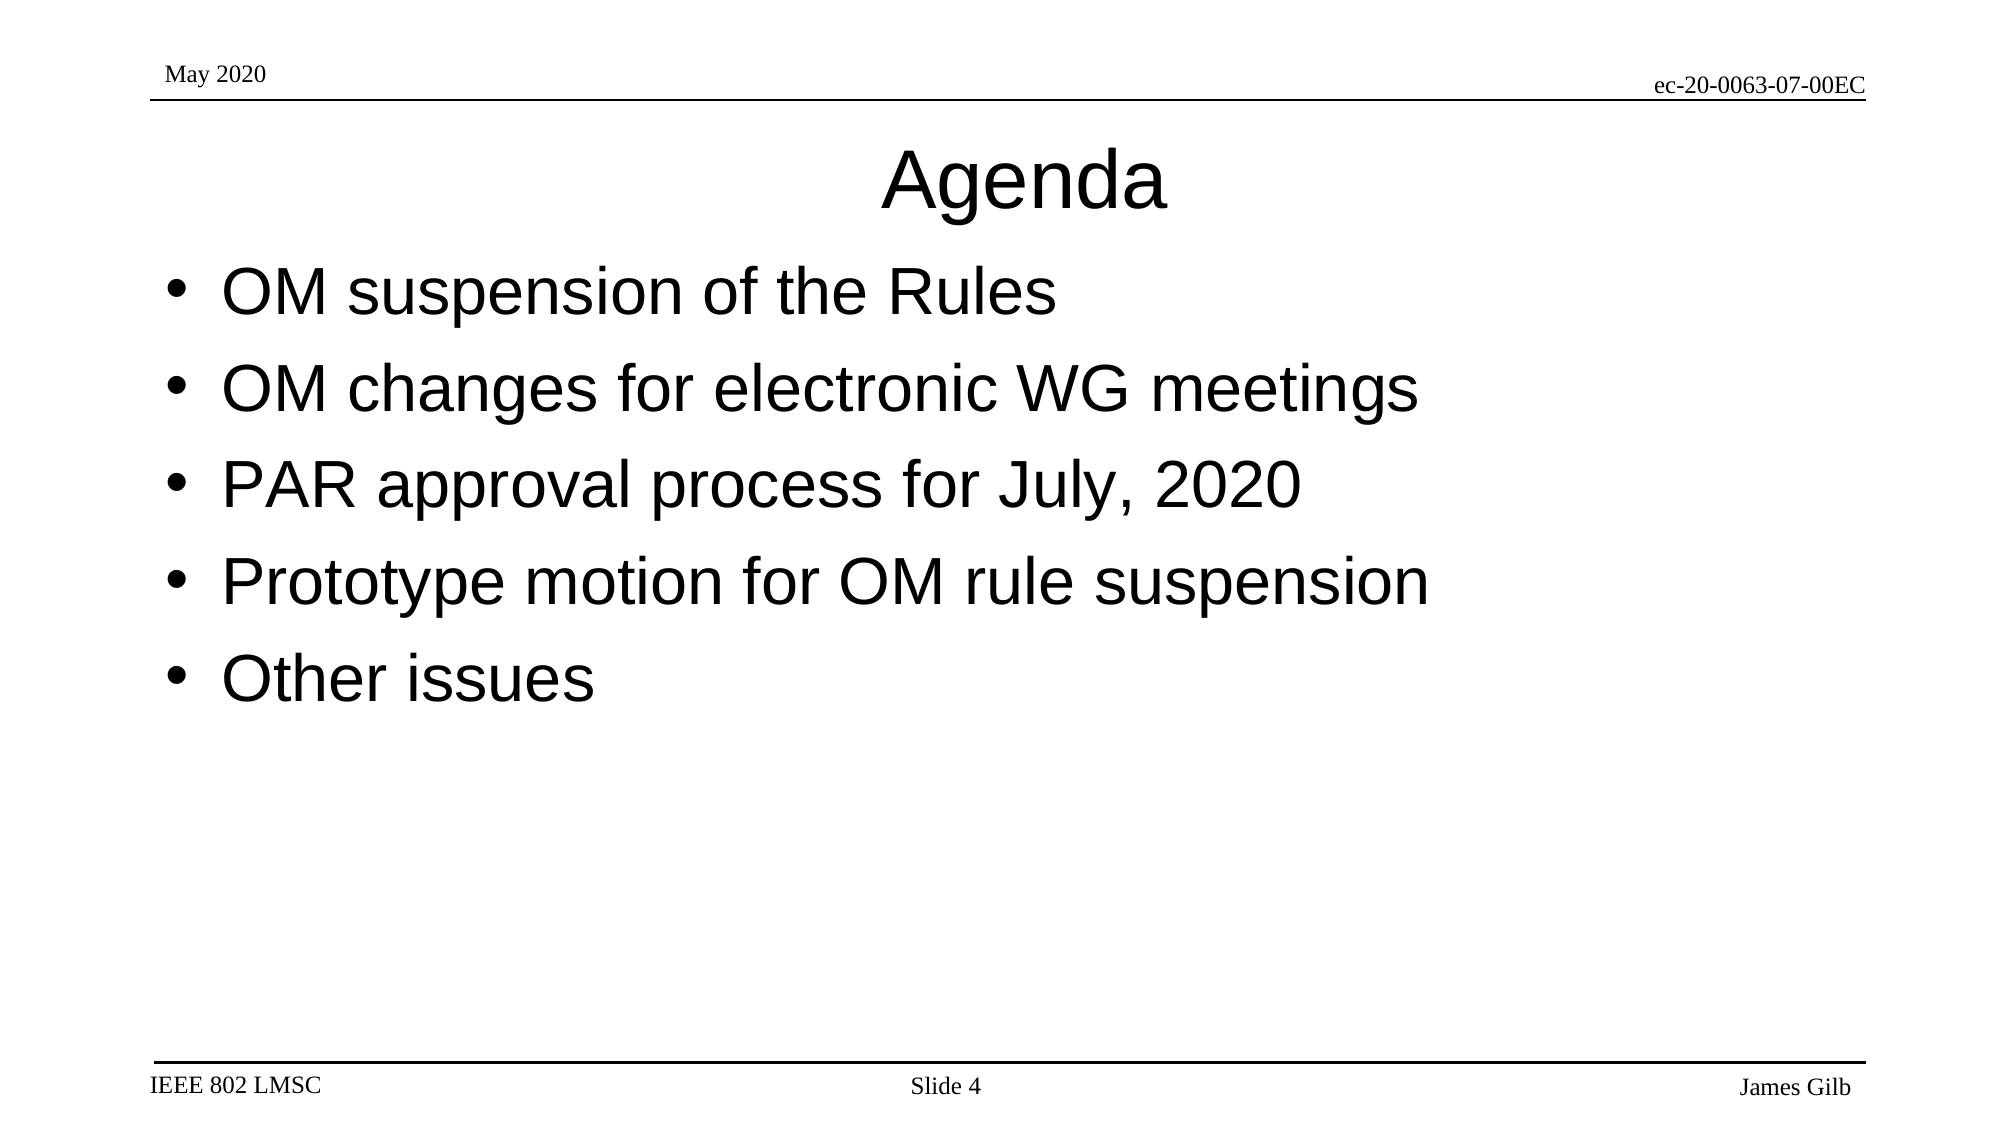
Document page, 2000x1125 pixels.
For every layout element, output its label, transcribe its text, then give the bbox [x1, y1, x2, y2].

title Agenda [149, 112, 1900, 238]
list OM suspension of the Rules OM changes for electronic WG meetings PAR approval process for July, 2020 Prototype motion for OM rule suspension Other issues [149, 239, 1900, 1051]
